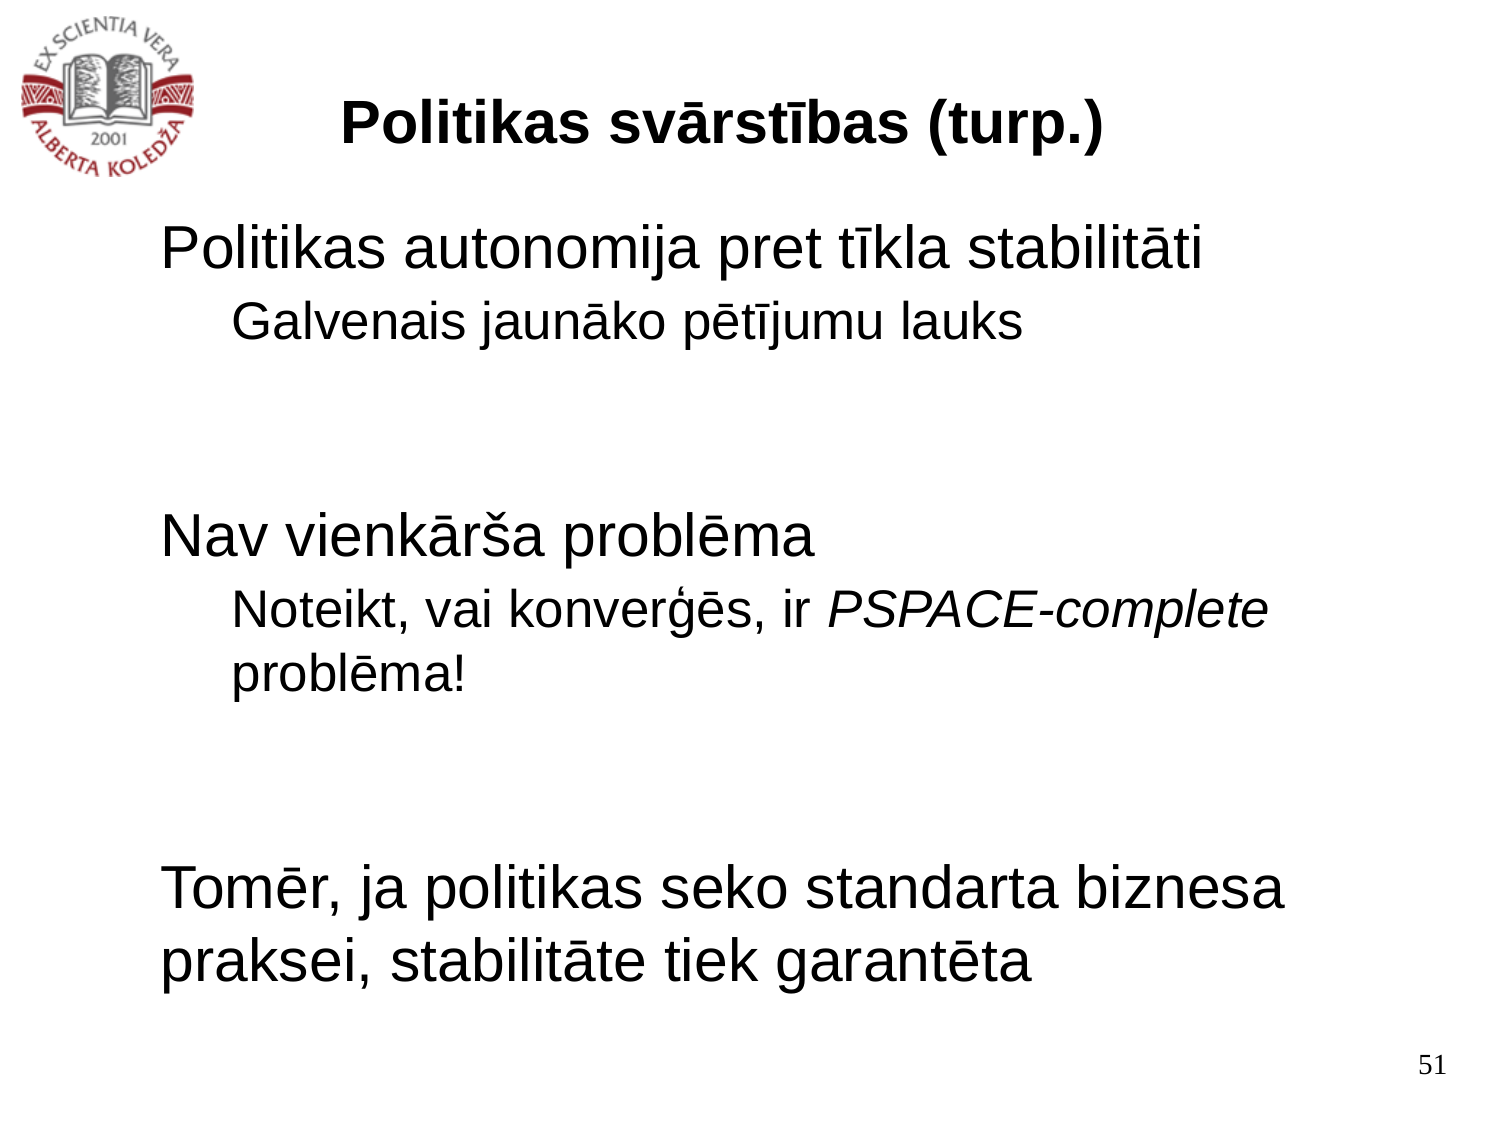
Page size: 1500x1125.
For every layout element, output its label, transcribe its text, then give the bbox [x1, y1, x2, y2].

list Politikas autonomija pret tīkla stabilitāti Galvenais jaunāko pētījumu lauks Nav vienkārša problēma Noteikt, vai konverģēs, ir PSPACE-complete problēma! Tomēr, ja politikas seko standarta biznesa praksei, stabilitāte tiek garantēta [74, 200, 1463, 1101]
picture [21, 16, 194, 177]
title Politikas svārstības (turp.) [50, 62, 1374, 175]
